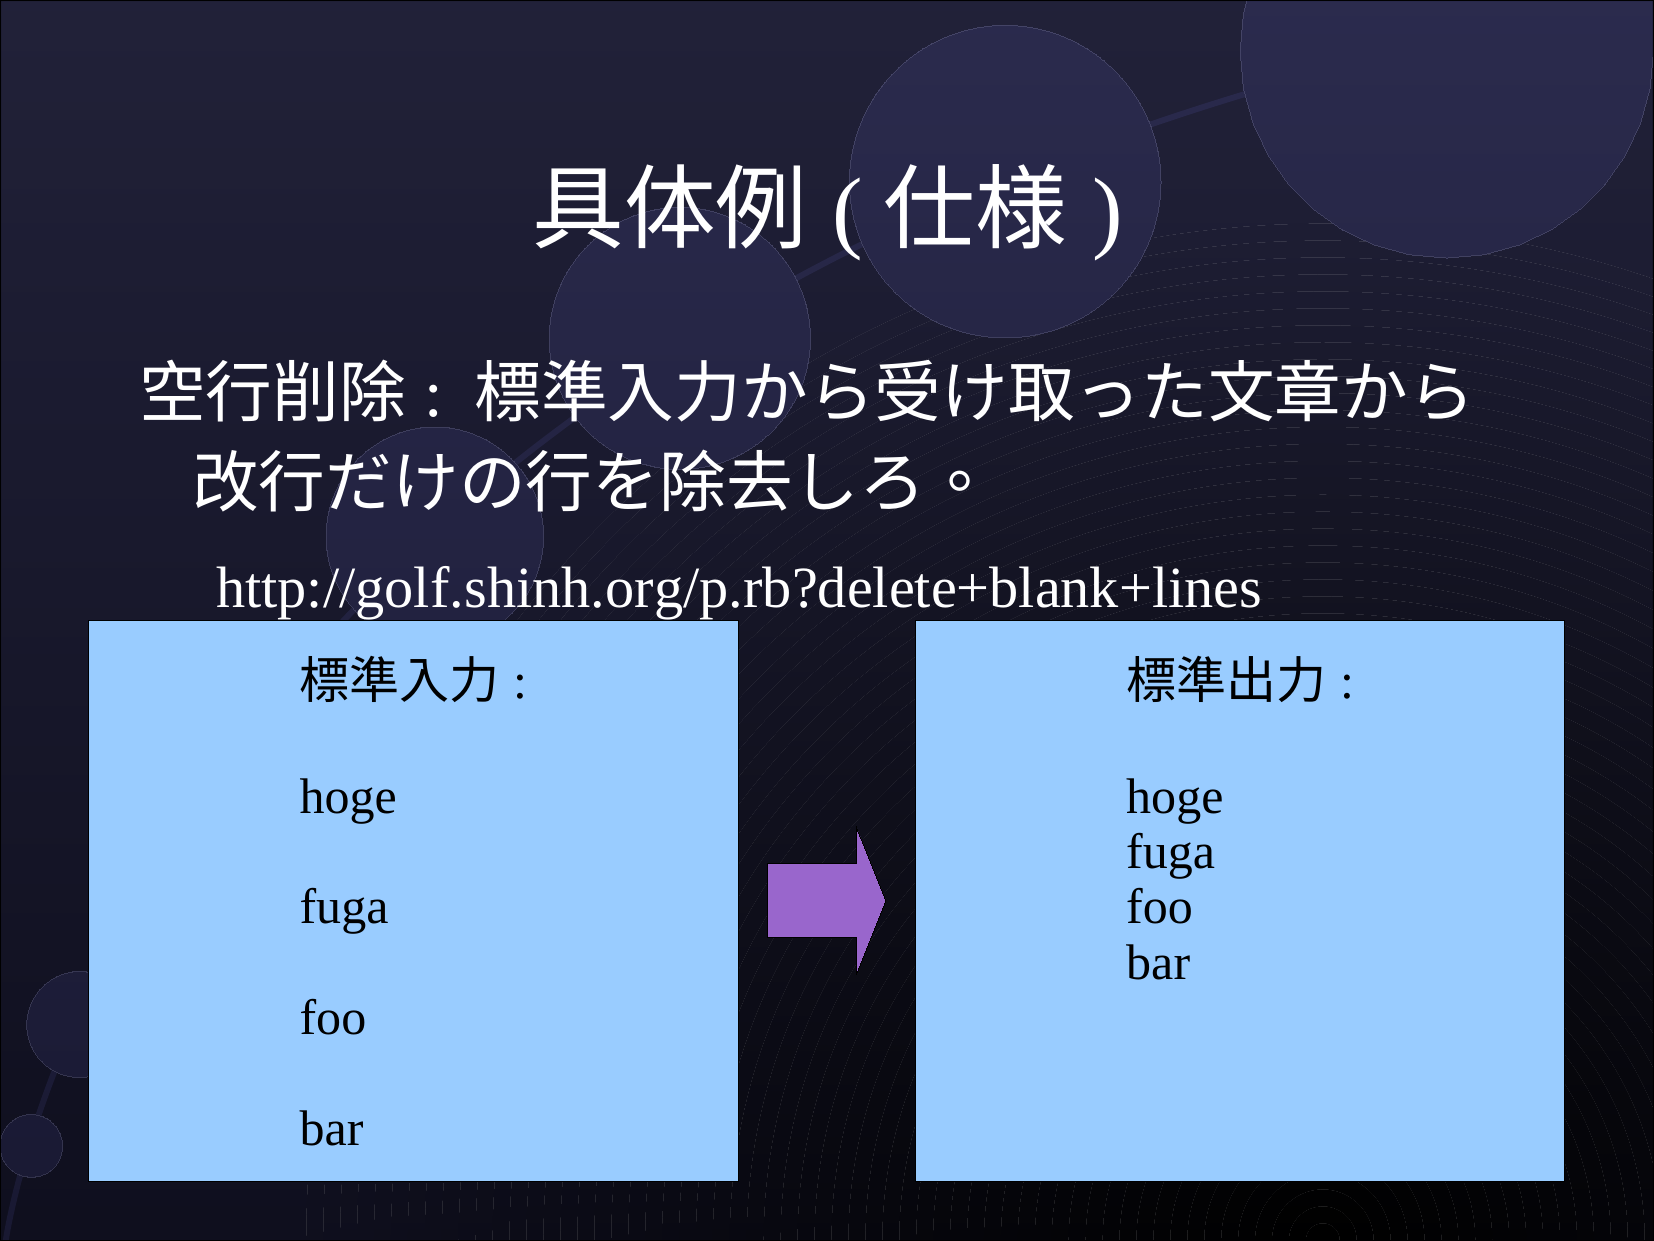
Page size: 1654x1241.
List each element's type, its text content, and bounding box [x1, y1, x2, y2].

text_box 標準入力: hoge fuga foo bar [88, 620, 739, 1182]
text_box [767, 826, 886, 975]
text_box 標準出力: hoge fuga foo bar [915, 620, 1565, 1182]
title 具体例(仕様) [121, 102, 1534, 311]
list 空行削除: 標準入力から受け取った文章から改行だけの行を除去しろ。 http://golf.shinh.org/p.rb?delete+blank+lines [121, 344, 1534, 1127]
